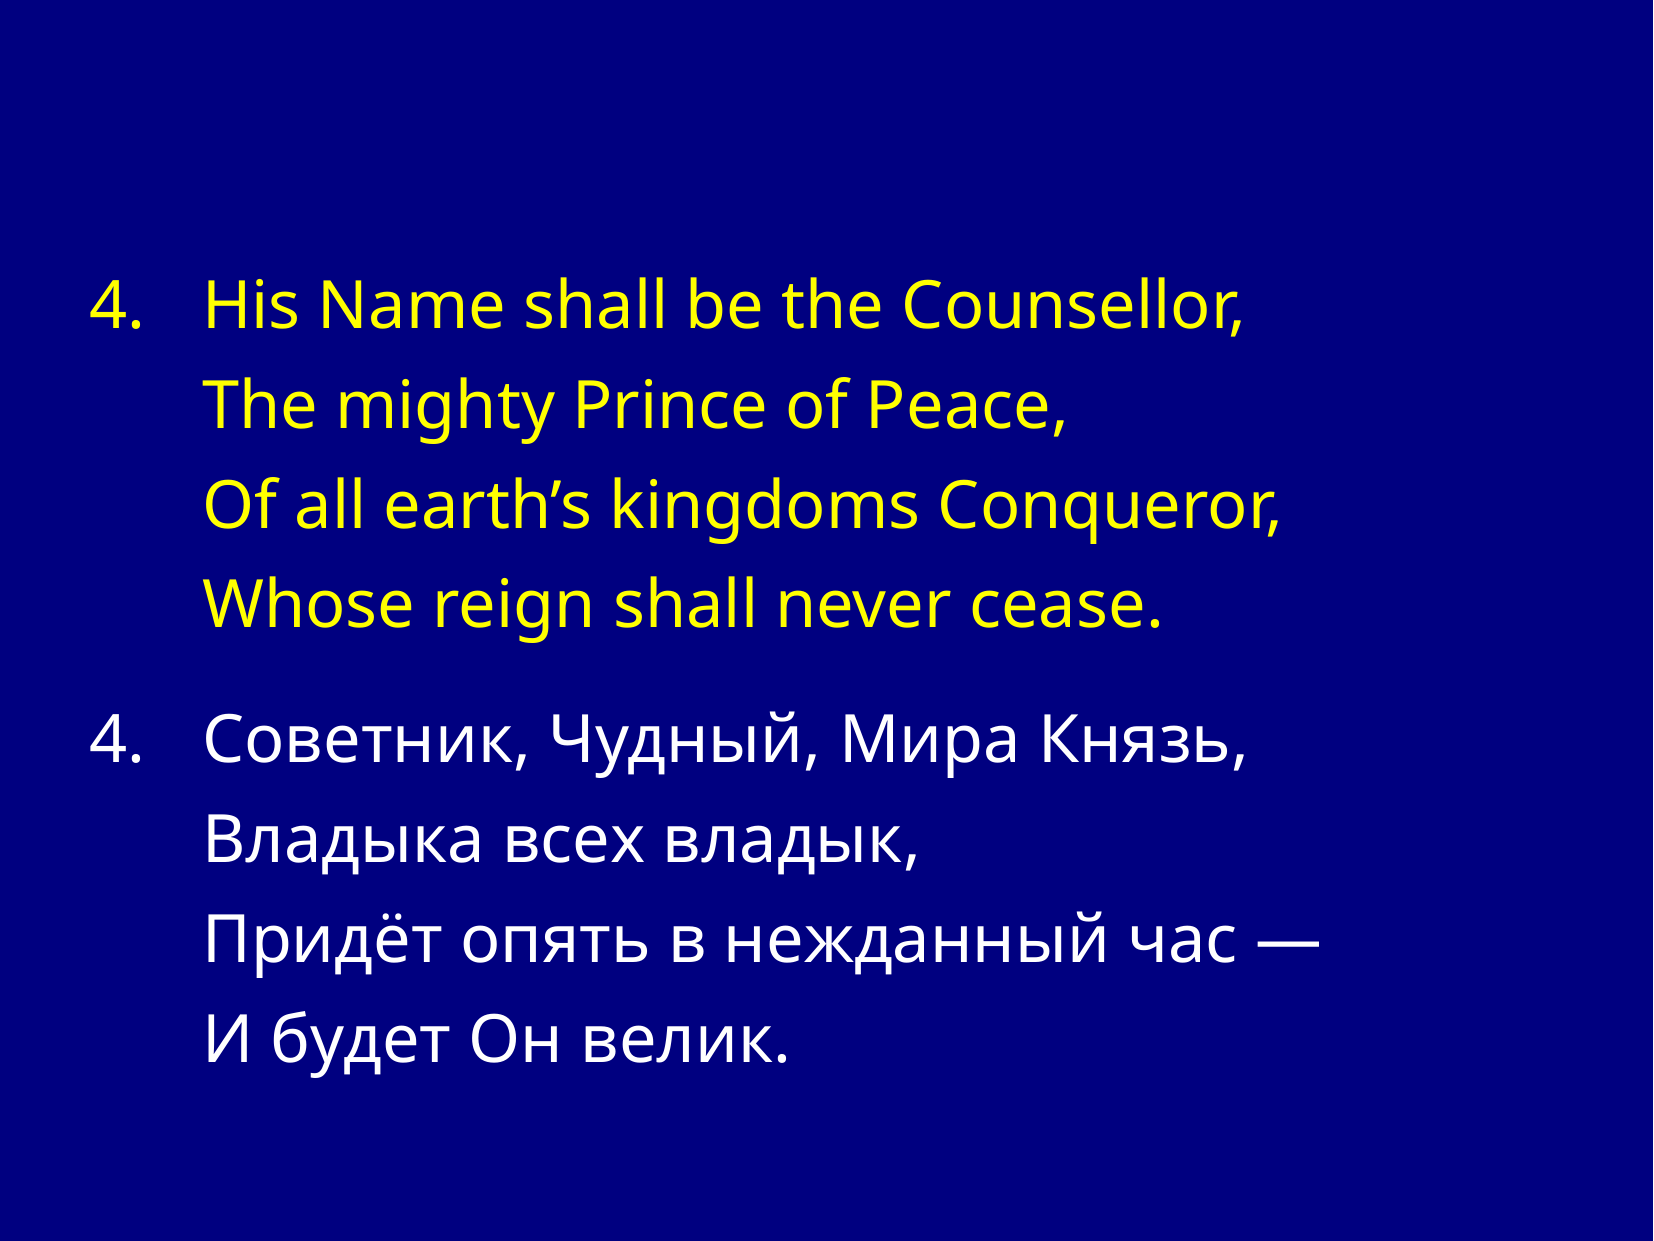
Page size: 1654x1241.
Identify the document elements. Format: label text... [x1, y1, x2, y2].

text_box 4. Советник, Чудный, Мира Князь, Владыка всех владык, Придёт опять в нежданный час — И будет Он велик. [75, 675, 1576, 1163]
text_box 4. His Name shall be the Counsellor, The mighty Prince of Peace, Of all earth’s kingdoms Conqueror, Whose reign shall never cease. [75, 150, 1576, 638]
